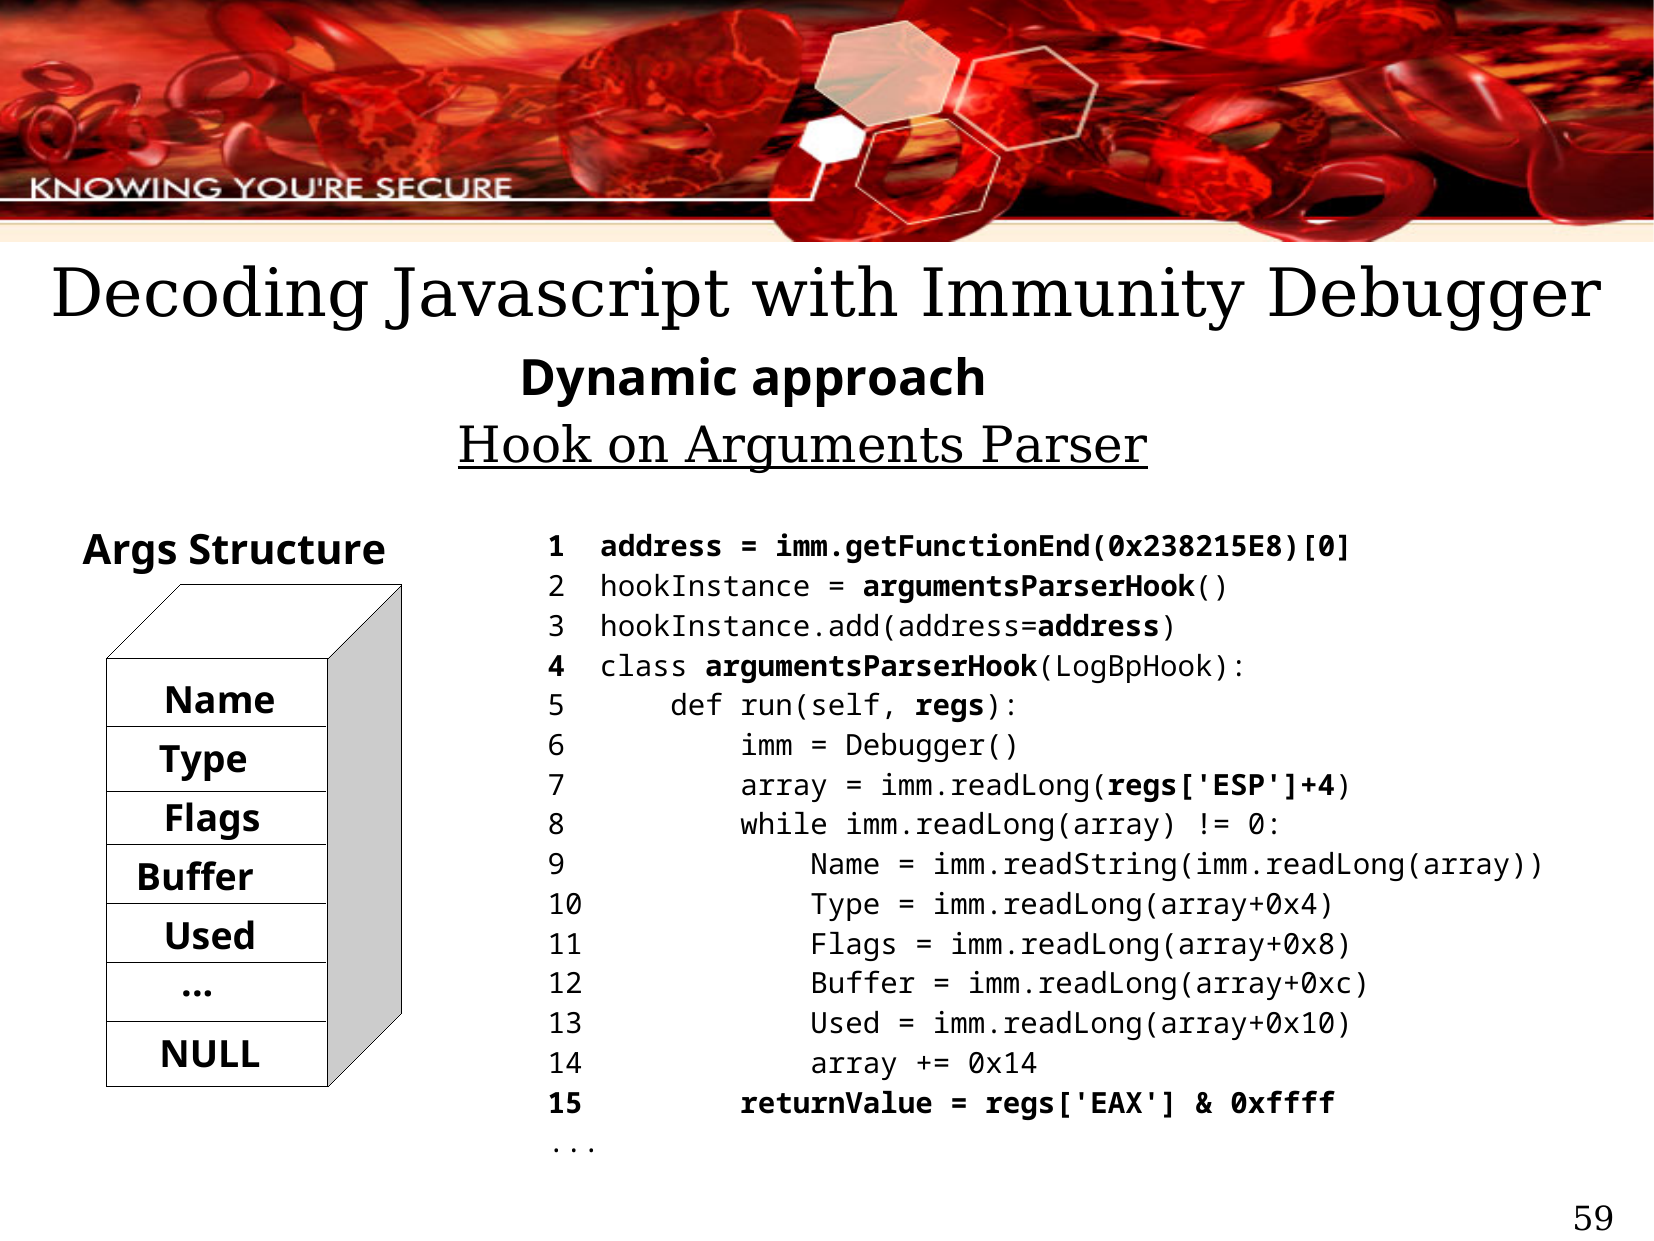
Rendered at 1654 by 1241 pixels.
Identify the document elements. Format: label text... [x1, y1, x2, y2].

text_box 1 address = imm.getFunctionEnd(0x238215E8)[0] 2 hookInstance = argumentsParserHook() 3 hookInstance.add(address=address) 4 class argumentsParserHook(LogBpHook): 5 def run(self, regs): 6 imm = Debugger() 7 array = imm.readLong(regs['ESP']+4) 8 while imm.readLong(array) != 0: 9 Name = imm.readString(imm.readLong(array)) 10 Type = imm.readLong(array+0x4) 11 Flags = imm.readLong(array+0x8) 12 Buffer = imm.readLong(array+0xc) 13 Used = imm.readLong(array+0x10) 14 array += 0x14 15 returnValue = regs['EAX'] & 0xffff ... [547, 525, 1546, 1077]
text_box NULL [159, 1027, 283, 1086]
text_box Dynamic approach [519, 342, 1068, 413]
text_box [106, 904, 163, 962]
text_box [106, 727, 163, 791]
text_box [106, 845, 163, 903]
text_box Type [158, 732, 271, 792]
text_box Used [163, 909, 271, 968]
text_box [106, 585, 402, 1087]
text_box Hook on Arguments Parser [454, 413, 1151, 478]
text_box [106, 792, 163, 844]
text_box ... [181, 956, 253, 1016]
title Decoding Javascript with Immunity Debugger [0, 189, 1654, 397]
text_box Name [163, 673, 284, 733]
text_box Args Structure [82, 519, 474, 585]
picture [0, 0, 1654, 189]
text_box Flags [163, 791, 280, 850]
text_box Buffer [135, 850, 293, 909]
